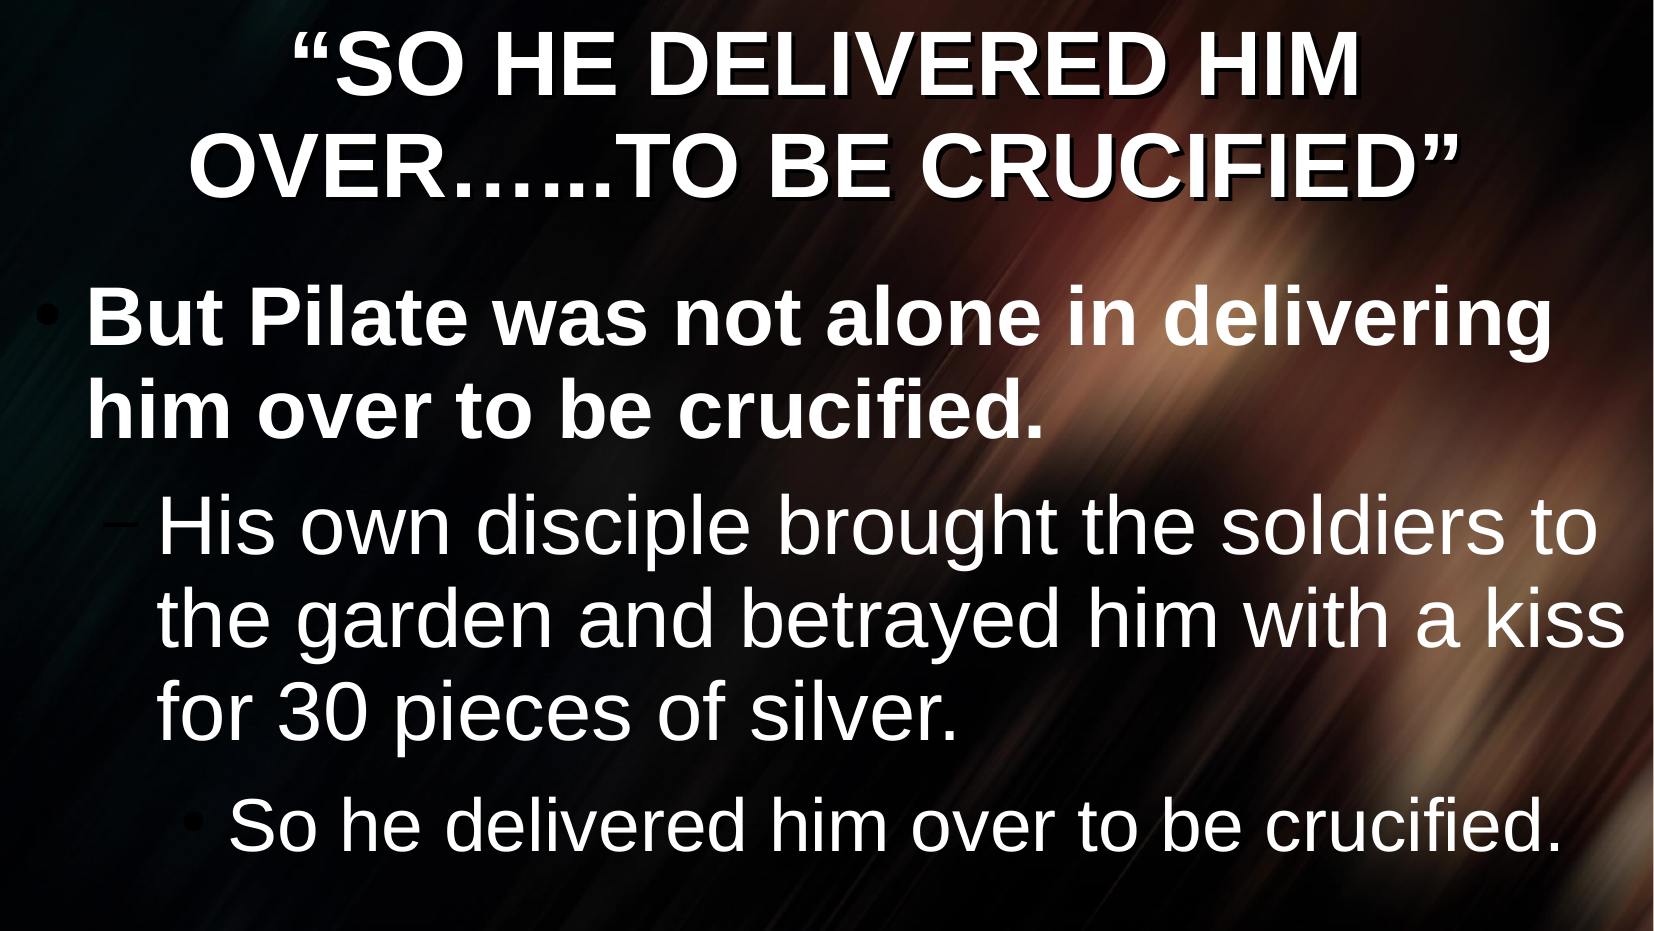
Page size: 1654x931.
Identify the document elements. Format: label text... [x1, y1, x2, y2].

picture [0, 0, 1654, 931]
title “SO HE DELIVERED HIM OVER…...TO BE CRUCIFIED” [82, 12, 1571, 218]
list But Pilate was not alone in delivering him over to be crucified. His own disciple brought the soldiers to the garden and betrayed him with a kiss for 30 pieces of silver. So he delivered him over to be crucified. [15, 270, 1654, 916]
